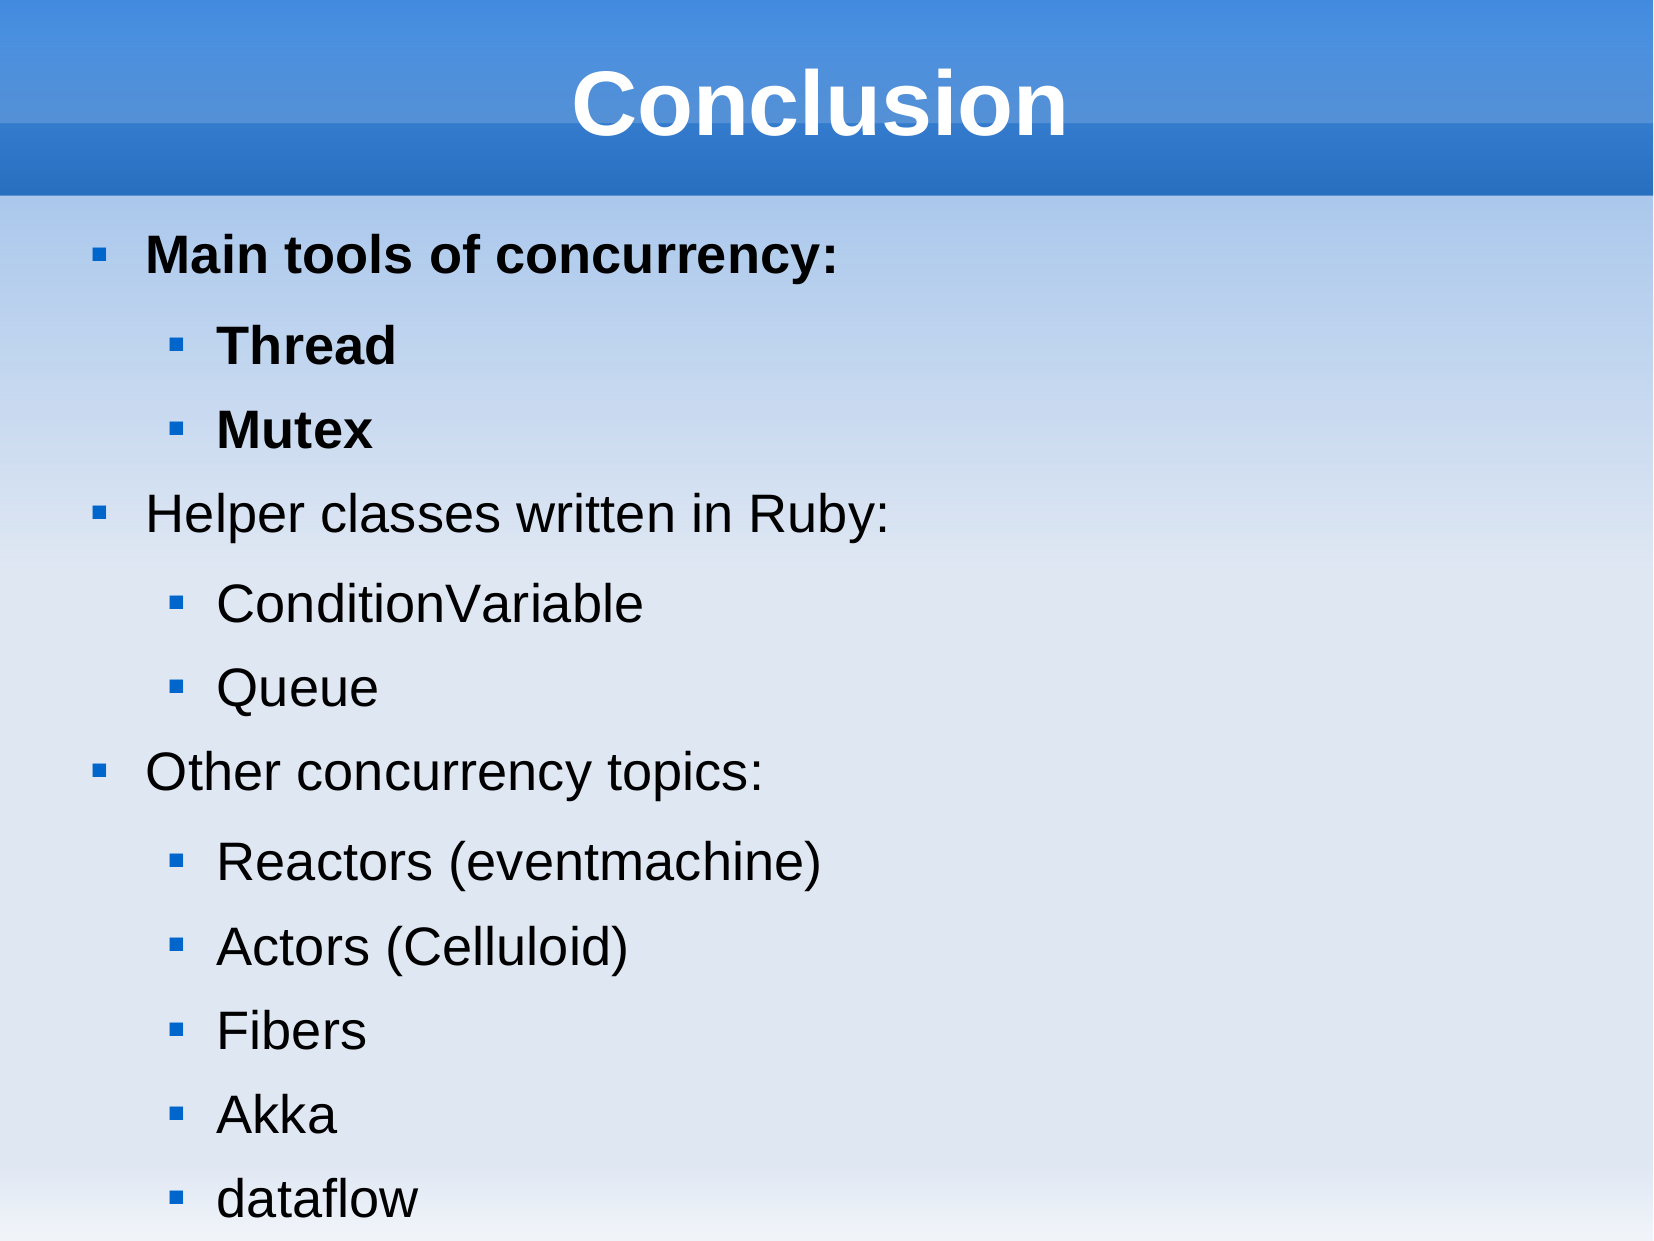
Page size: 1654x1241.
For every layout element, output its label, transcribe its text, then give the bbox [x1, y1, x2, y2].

list Main tools of concurrency: Thread Mutex Helper classes written in Ruby: ConditionVariable Queue Other concurrency topics: Reactors (eventmachine) Actors (Celluloid) Fibers Akka dataflow [75, 225, 1563, 1229]
picture [0, 0, 1654, 1241]
title Conclusion [76, 7, 1565, 200]
